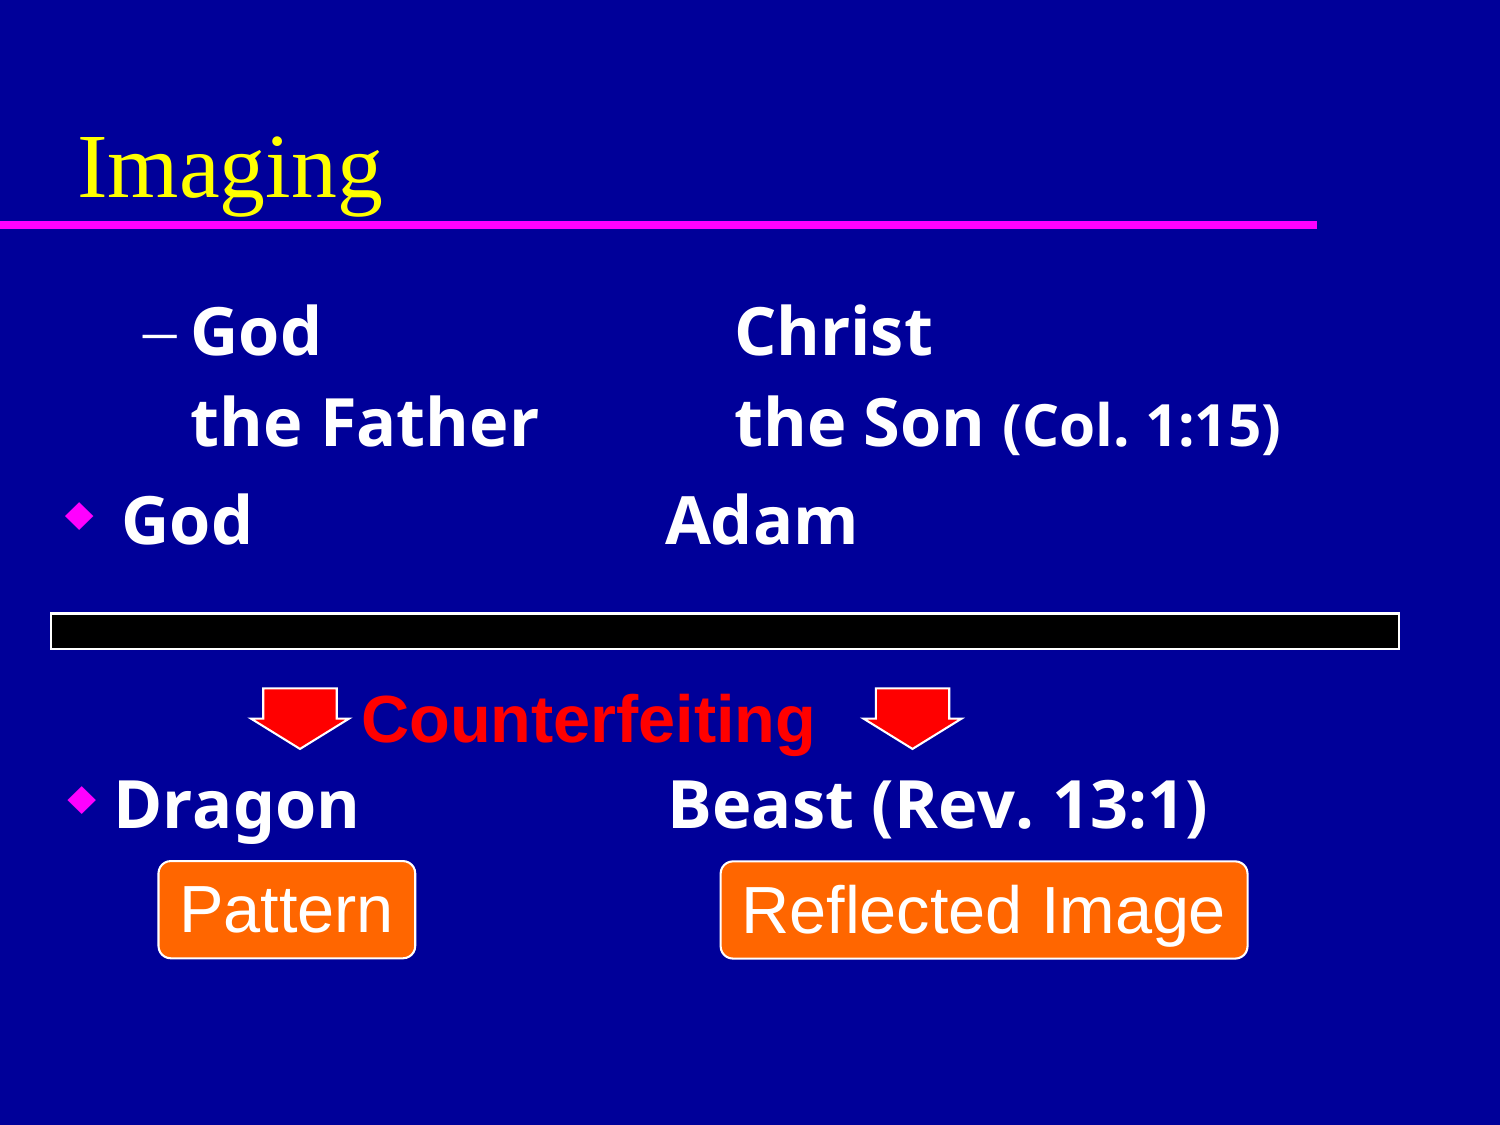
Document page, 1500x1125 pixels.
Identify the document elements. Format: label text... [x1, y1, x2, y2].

title Imaging [62, 43, 1338, 225]
text_box Pattern [158, 861, 416, 959]
text_box God Christ the Father the Son (Col. 1:15) [68, 284, 1332, 433]
text_box Reflected Image [720, 861, 1248, 959]
text_box Dragon Beast (Rev. 13:1) [52, 750, 1474, 856]
text_box Counterfeiting [346, 674, 873, 765]
text_box [251, 688, 350, 749]
list God Adam [50, 465, 1401, 629]
text_box [863, 688, 962, 749]
text_box [50, 613, 1399, 649]
